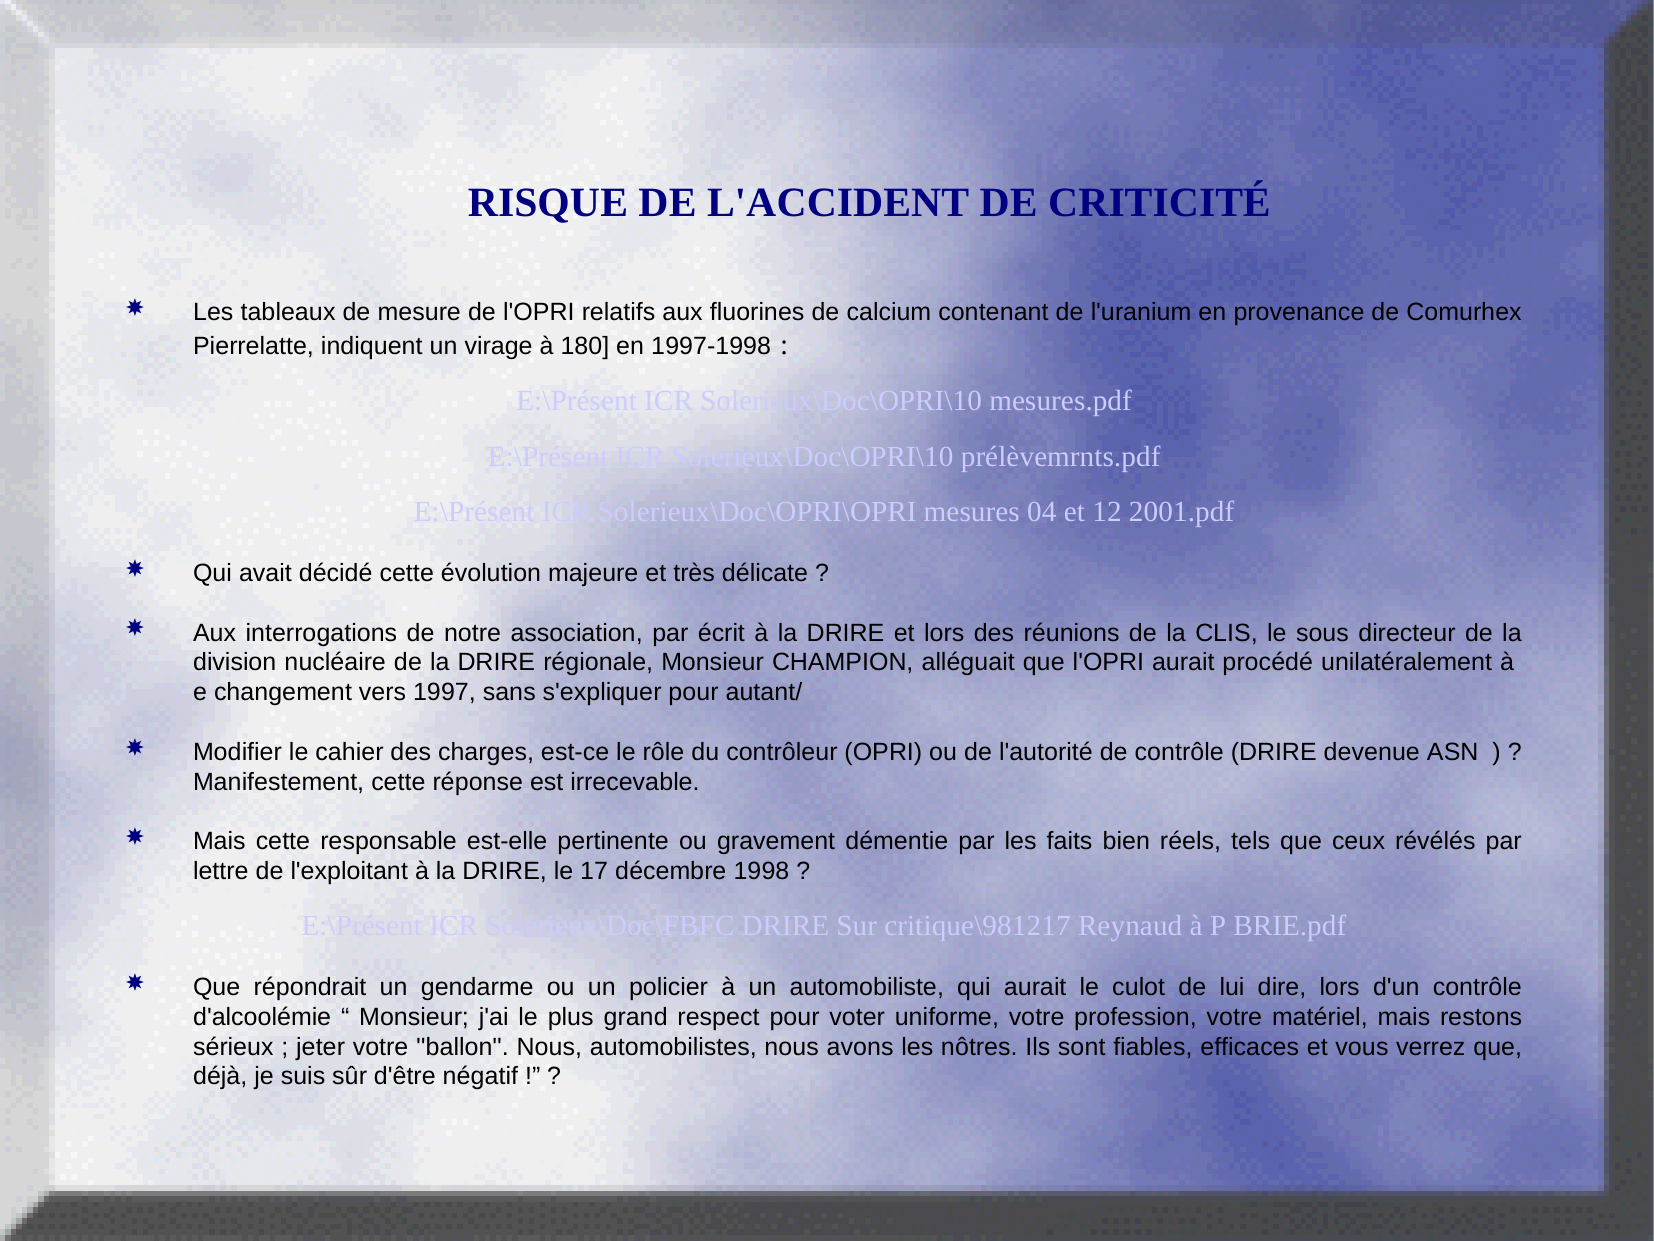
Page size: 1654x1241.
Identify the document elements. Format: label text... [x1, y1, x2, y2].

picture [0, 0, 1654, 1241]
list Les tableaux de mesure de l'OPRI relatifs aux fluorines de calcium contenant de l'uranium en provenance de Comurhex Pierrelatte, indiquent un virage à 180] en 1997-1998 : E:\Présent ICR Solerieux\Doc\OPRI\10 mesures.pdf E:\Présent ICR Solerieux\Doc\OPRI\10 prélèvemrnts.pdf E:\Présent ICR Solerieux\Doc\OPRI\OPRI mesures 04 et 12 2001.pdf Qui avait décidé cette évolution majeure et très délicate ? Aux interrogations de notre association, par écrit à la DRIRE et lors des réunions de la CLIS, le sous directeur de la division nucléaire de la DRIRE régionale, Monsieur CHAMPION, alléguait que l'OPRI aurait procédé unilatéralement à e changement vers 1997, sans s'expliquer pour autant/ Modifier le cahier des charges, est-ce le rôle du contrôleur (OPRI) ou de l'autorité de contrôle (DRIRE devenue ASN ) ? Manifestement, cette réponse est irrecevable. Mais cette responsable est-elle pertinente ou gravement démentie par les faits bien réels, tels que ceux révélés par lettre de l'exploitant à la DRIRE, le 17 décembre 1998 ? E:\Présent ICR Solerieux\Doc\FBFC DRIRE Sur critique\981217 Reynaud à P BRIE.pdf Que répondrait un gendarme ou un policier à un automobiliste, qui aurait le culot de lui dire, lors d'un contrôle d'alcoolémie “ Monsieur; j'ai le plus grand respect pour voter uniforme, votre profession, votre matériel, mais restons sérieux ; jeter votre ''ballon''. Nous, automobilistes, nous avons les nôtres. Ils sont fiables, efficaces et vous verrez que, déjà, je suis sûr d'être négatif !” ? [118, 295, 1526, 1090]
title RISQUE DE L'ACCIDENT DE CRITICITÉ [201, 105, 1538, 306]
